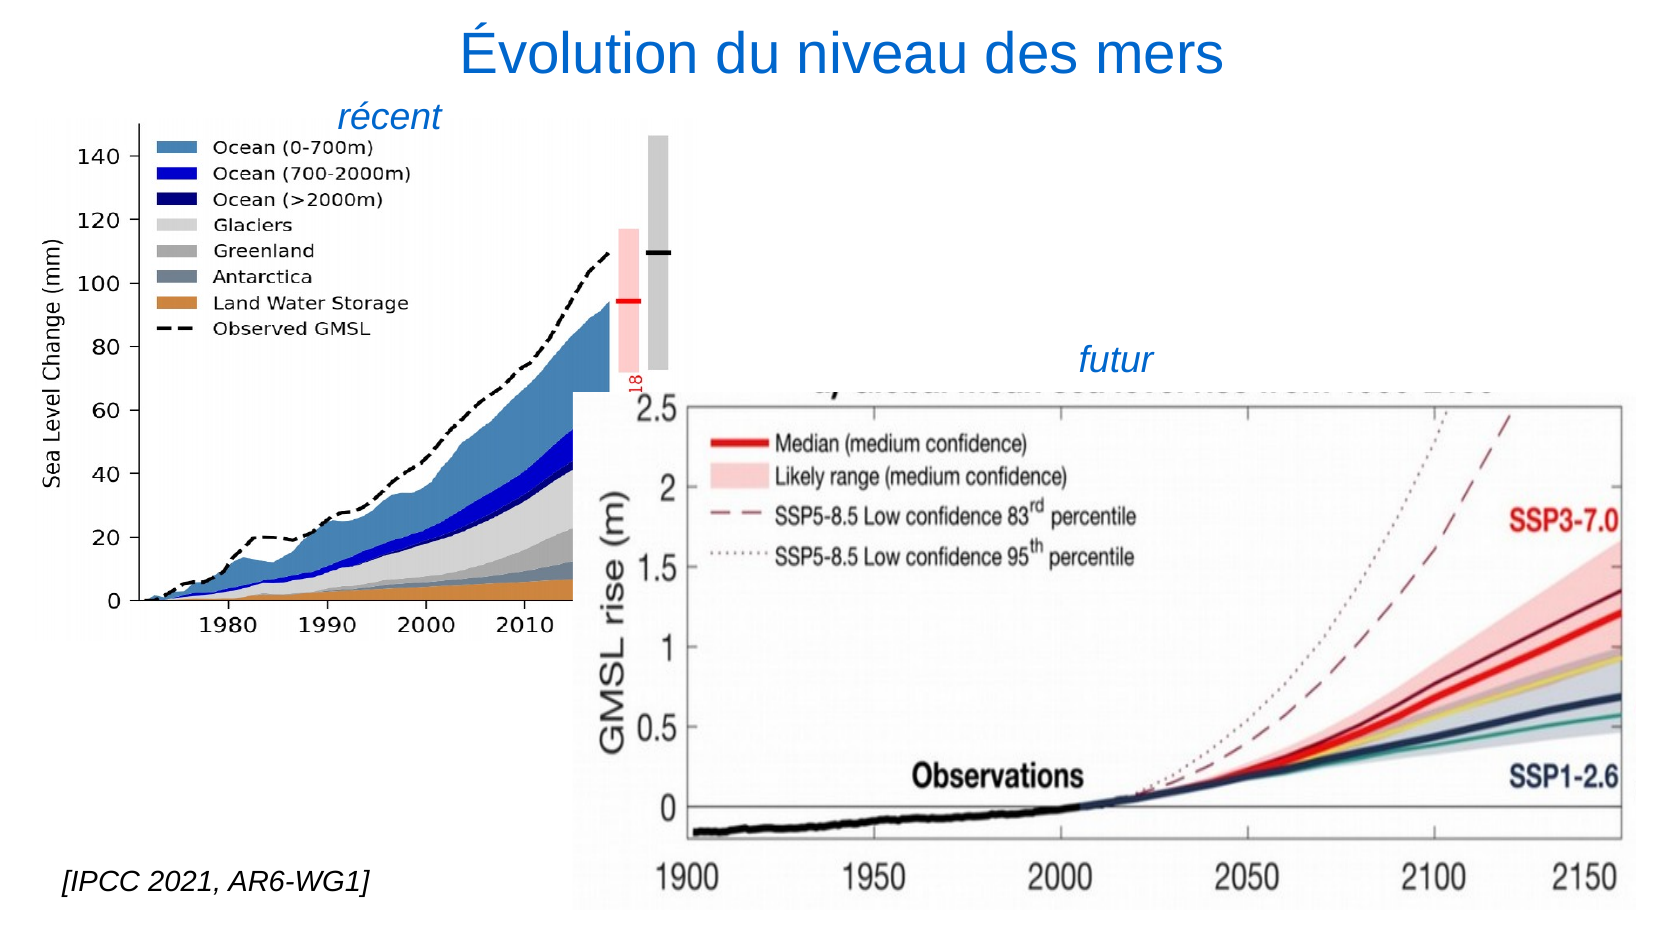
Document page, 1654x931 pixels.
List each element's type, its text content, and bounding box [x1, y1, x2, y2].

text_box récent [177, 88, 603, 145]
picture [35, 118, 1636, 910]
text_box Évolution du niveau des mers [98, 8, 1587, 89]
text_box futur [903, 330, 1329, 393]
text_box [IPCC 2021, AR6-WG1] [47, 857, 553, 910]
